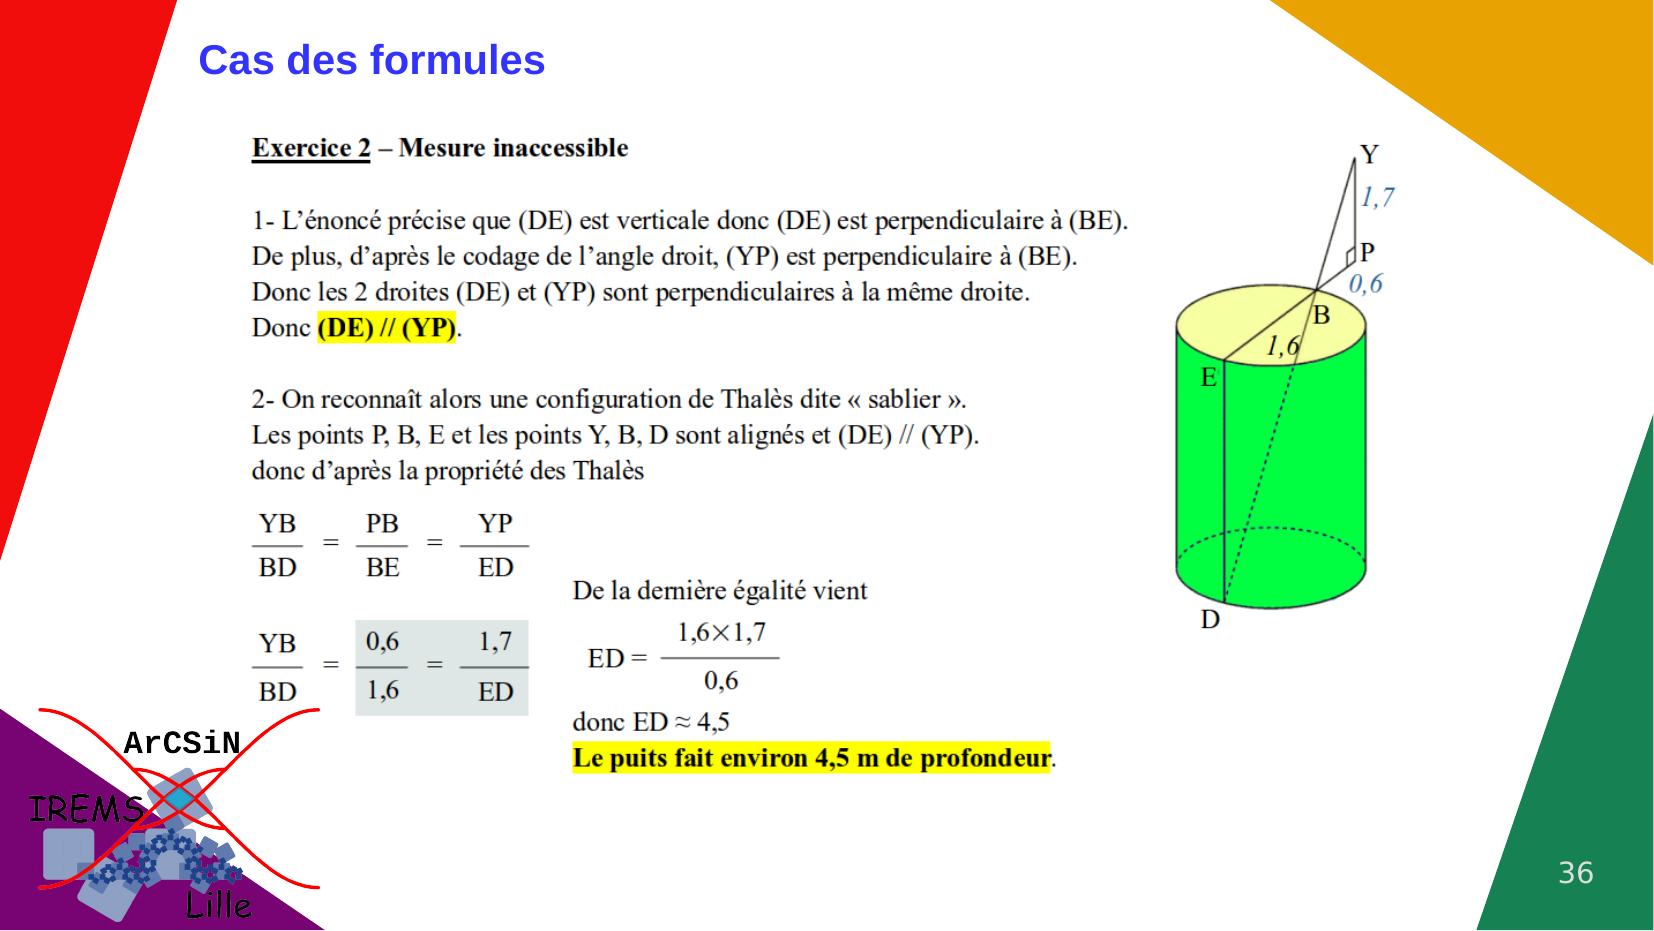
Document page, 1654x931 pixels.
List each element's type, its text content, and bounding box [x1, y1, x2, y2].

picture [29, 115, 1399, 922]
text_box Cas des formules [183, 29, 1304, 94]
